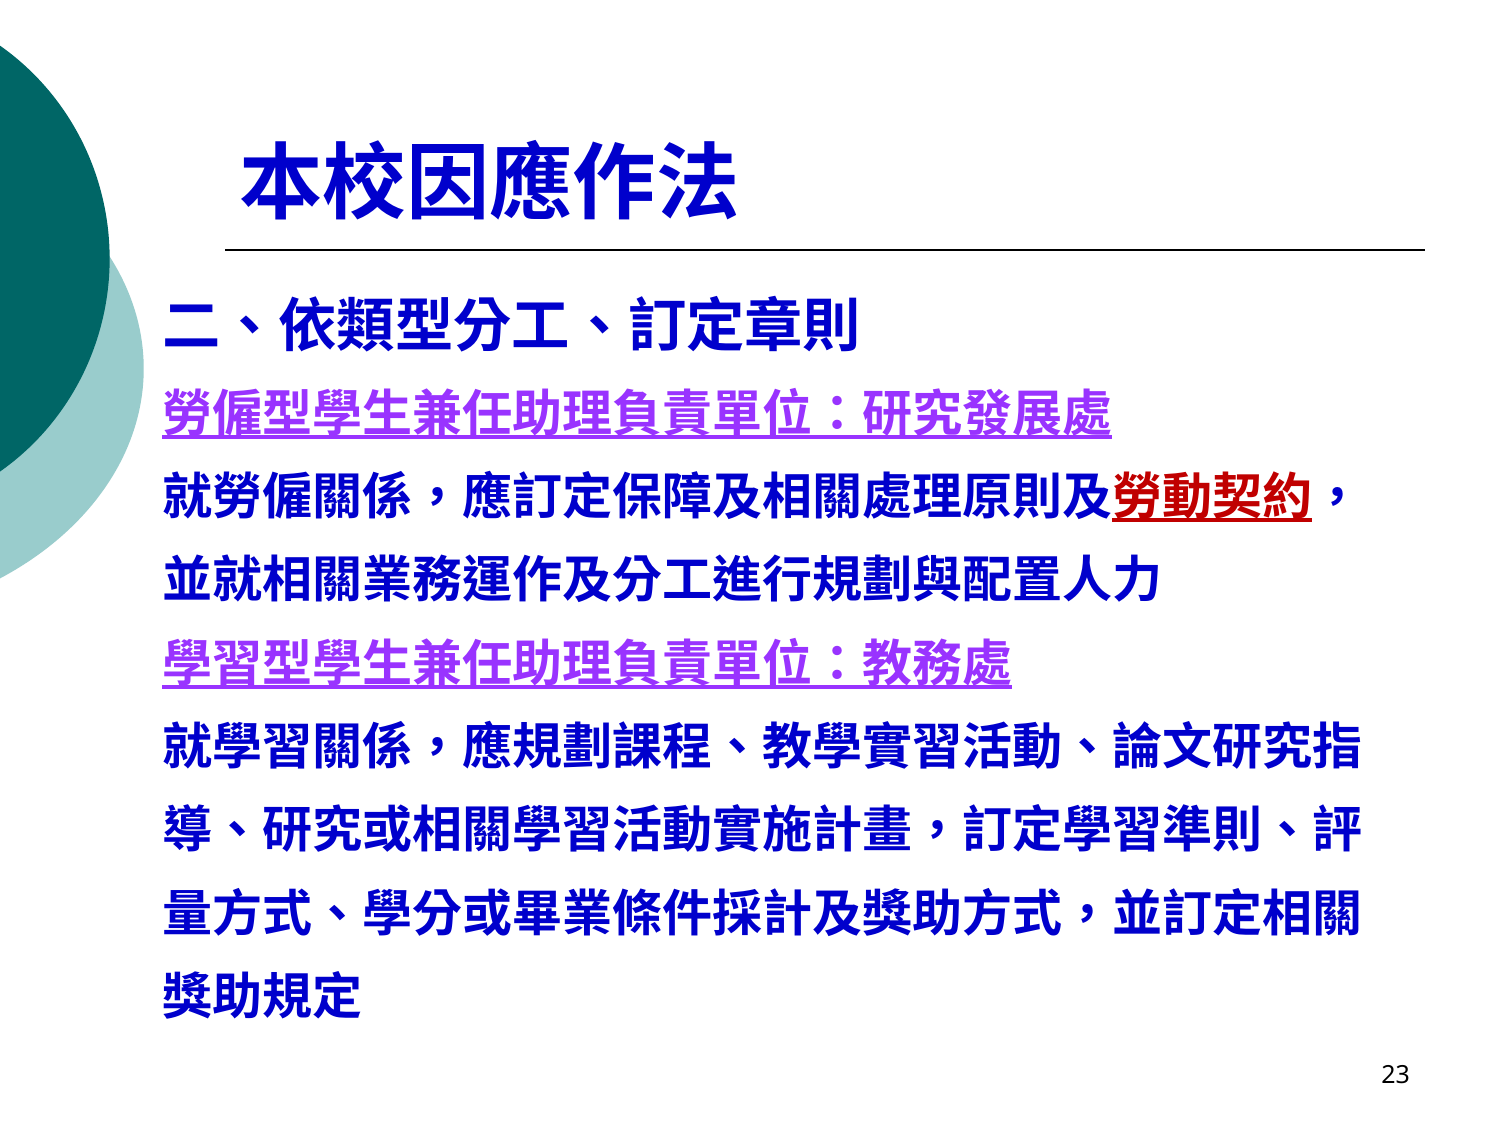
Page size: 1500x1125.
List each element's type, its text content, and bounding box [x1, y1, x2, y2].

title 本校因應作法 [224, 49, 1425, 237]
slide_number <number> [1074, 1025, 1425, 1100]
text_box 二、依類型分工、訂定章則 勞僱型學生兼任助理負責單位：研究發展處 就勞僱關係，應訂定保障及相關處理原則及勞動契約，並就相關業務運作及分工進行規劃與配置人力 學習型學生兼任助理負責單位：教務處 就學習關係，應規劃課程、教學實習活動、論文研究指導、研究或相關學習活動實施計畫，訂定學習準則、評量方式、學分或畢業條件採計及獎助方式，並訂定相關獎助規定 [147, 267, 1412, 1032]
